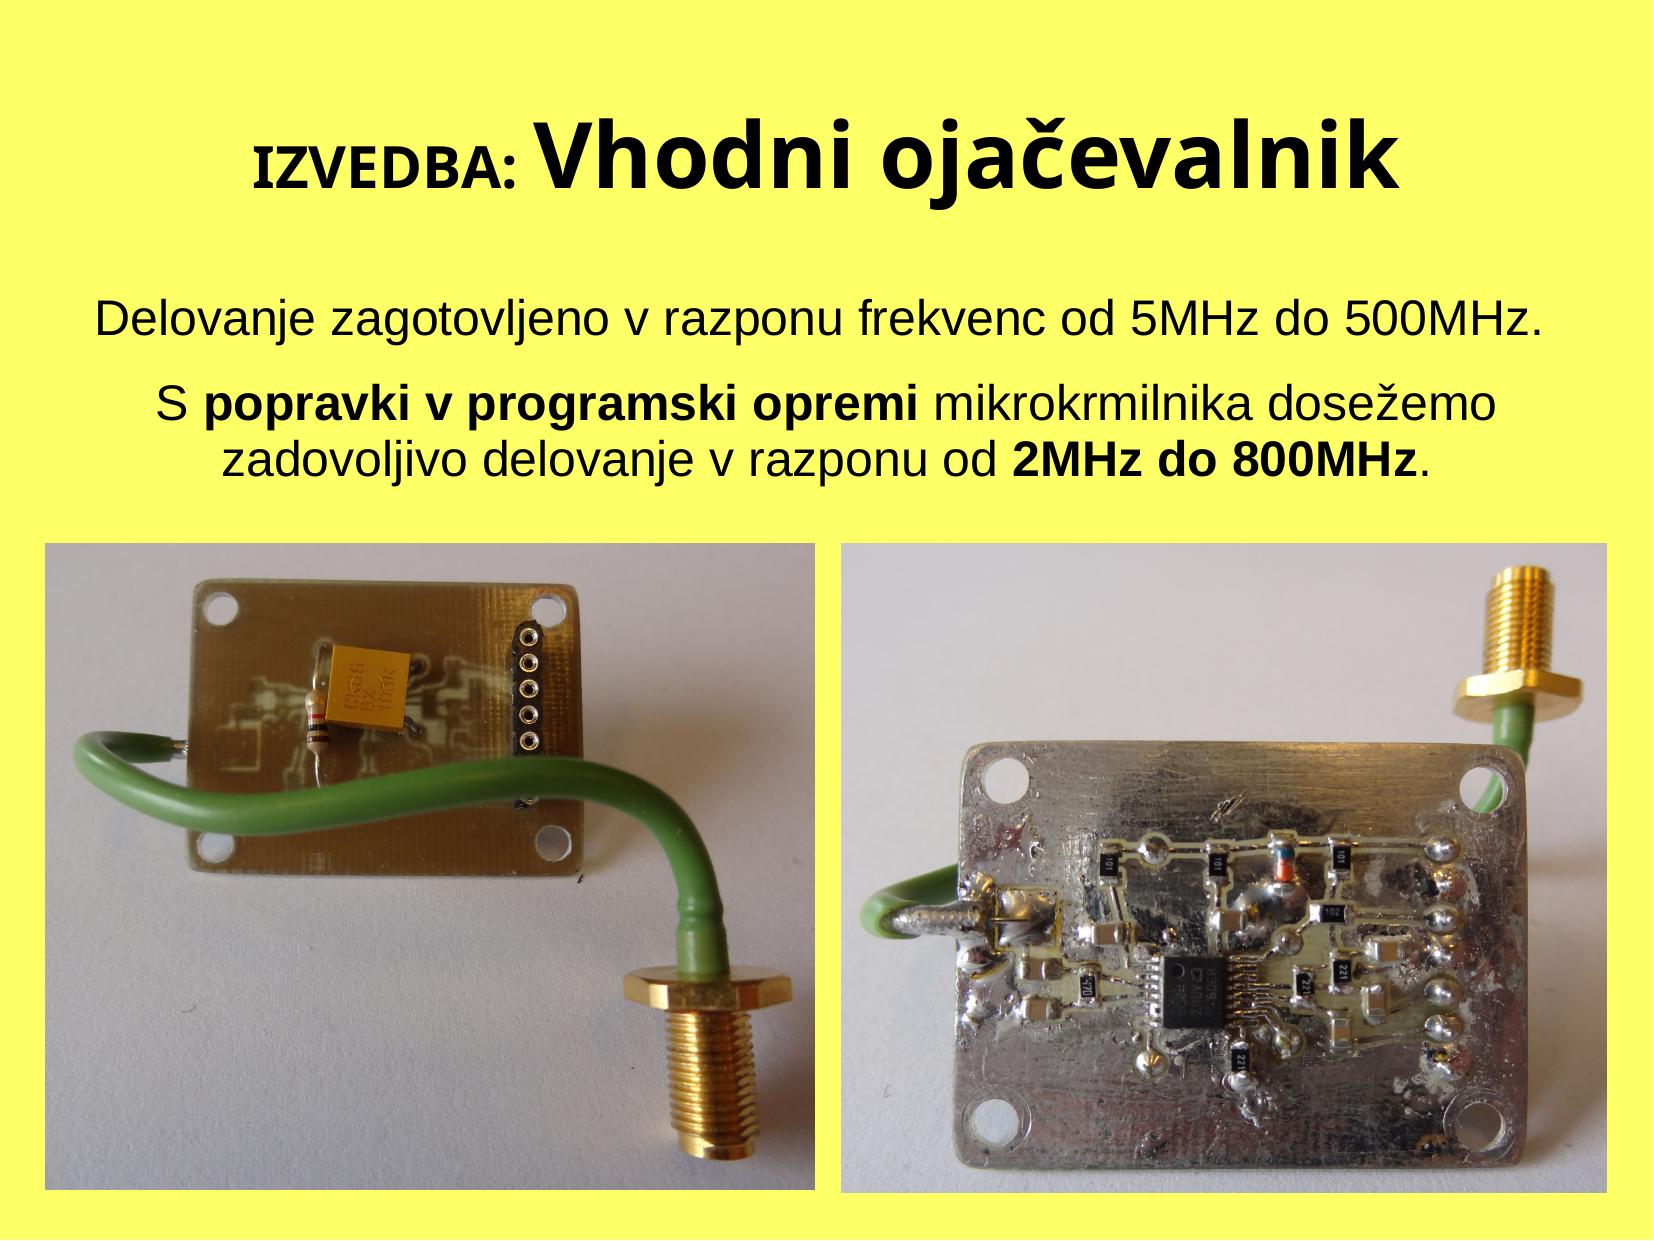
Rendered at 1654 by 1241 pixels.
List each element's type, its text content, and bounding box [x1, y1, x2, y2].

picture [45, 543, 815, 1190]
title IZVEDBA: Vhodni ojačevalnik [82, 49, 1571, 257]
picture [841, 543, 1607, 1193]
list Delovanje zagotovljeno v razponu frekvenc od 5MHz do 500MHz. S popravki v programski opremi mikrokrmilnika dosežemo zadovoljivo delovanje v razponu od 2MHz do 800MHz. [82, 290, 1571, 1109]
